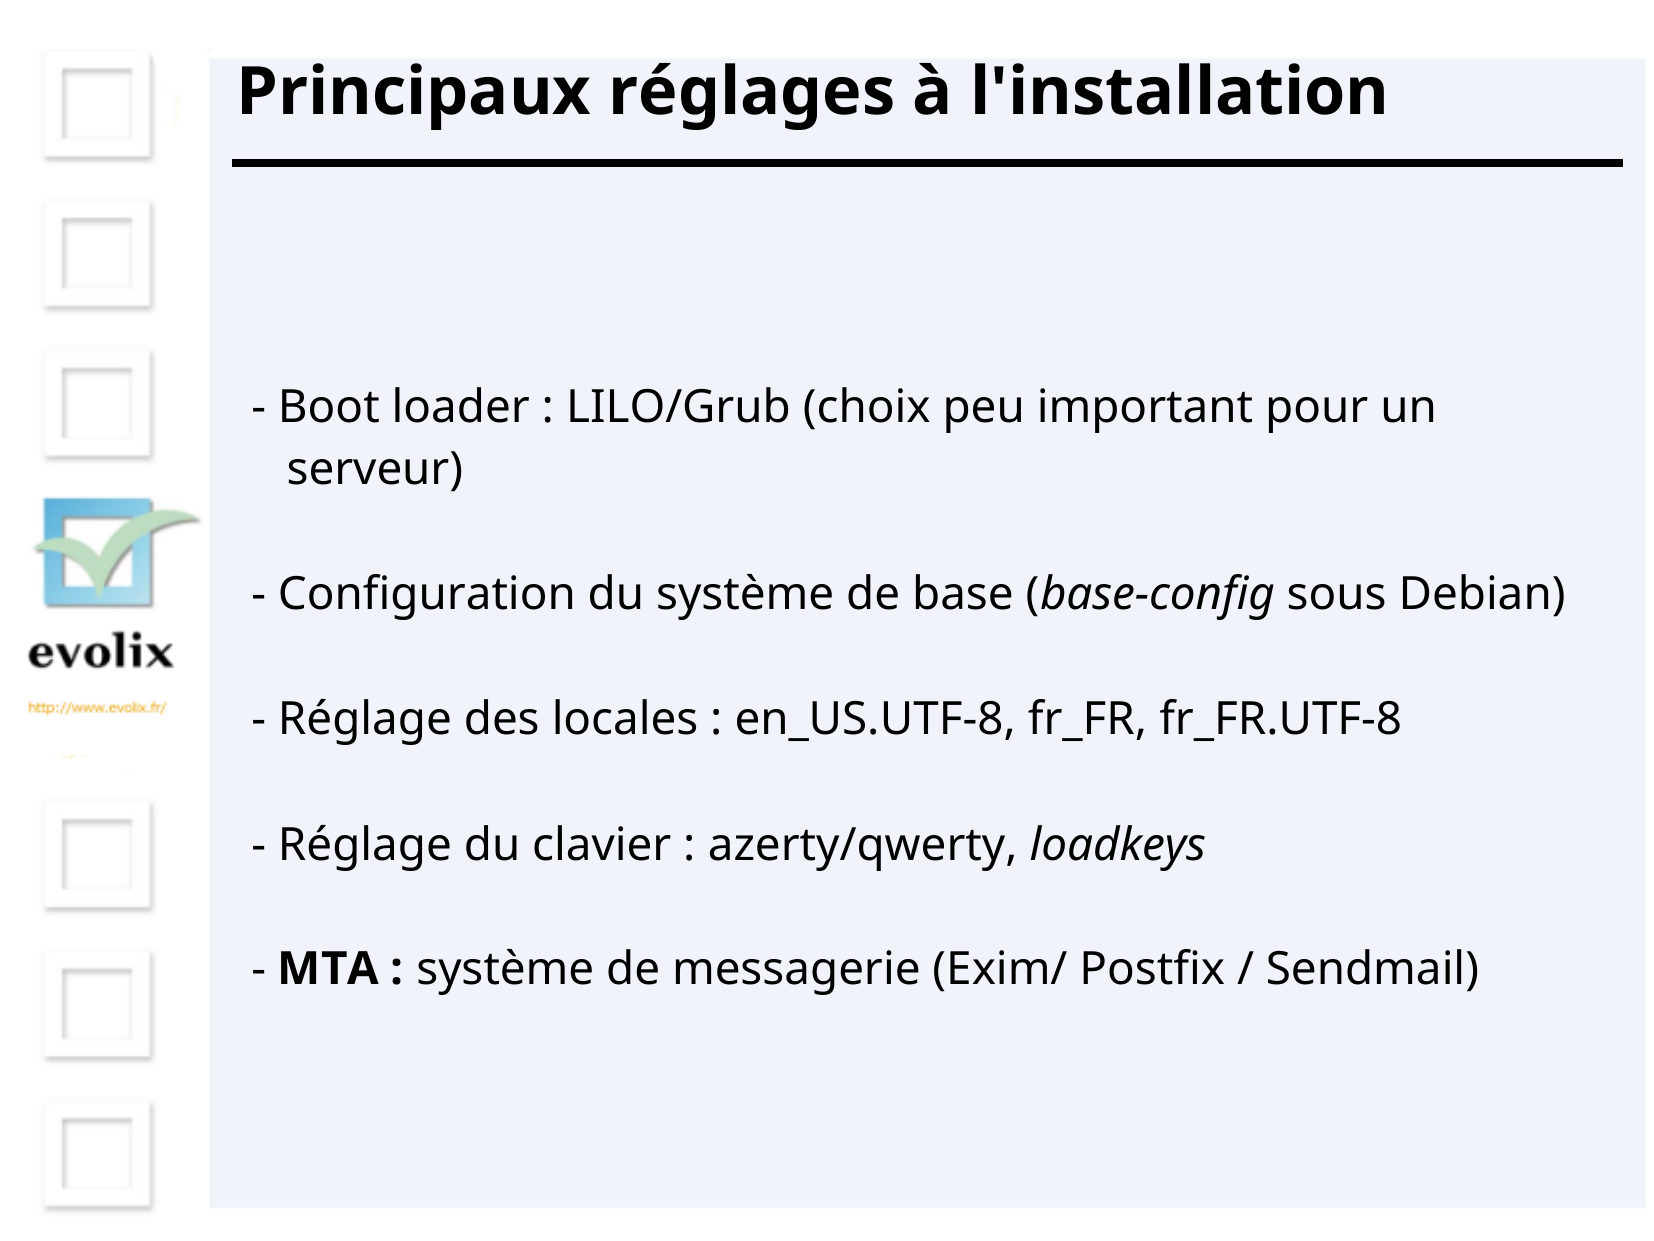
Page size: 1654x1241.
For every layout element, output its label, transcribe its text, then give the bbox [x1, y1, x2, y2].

title Principaux réglages à l'installation [22, 27, 1604, 151]
subtitle - Boot loader : LILO/Grub (choix peu important pour un serveur) - Configuration du système de base (base-config sous Debian) - Réglage des locales : en_US.UTF-8, fr_FR, fr_FR.UTF-8 - Réglage du clavier : azerty/qwerty, loadkeys - MTA : système de messagerie (Exim/ Postfix / Sendmail) [215, 222, 1620, 1149]
picture [0, 49, 1654, 1218]
